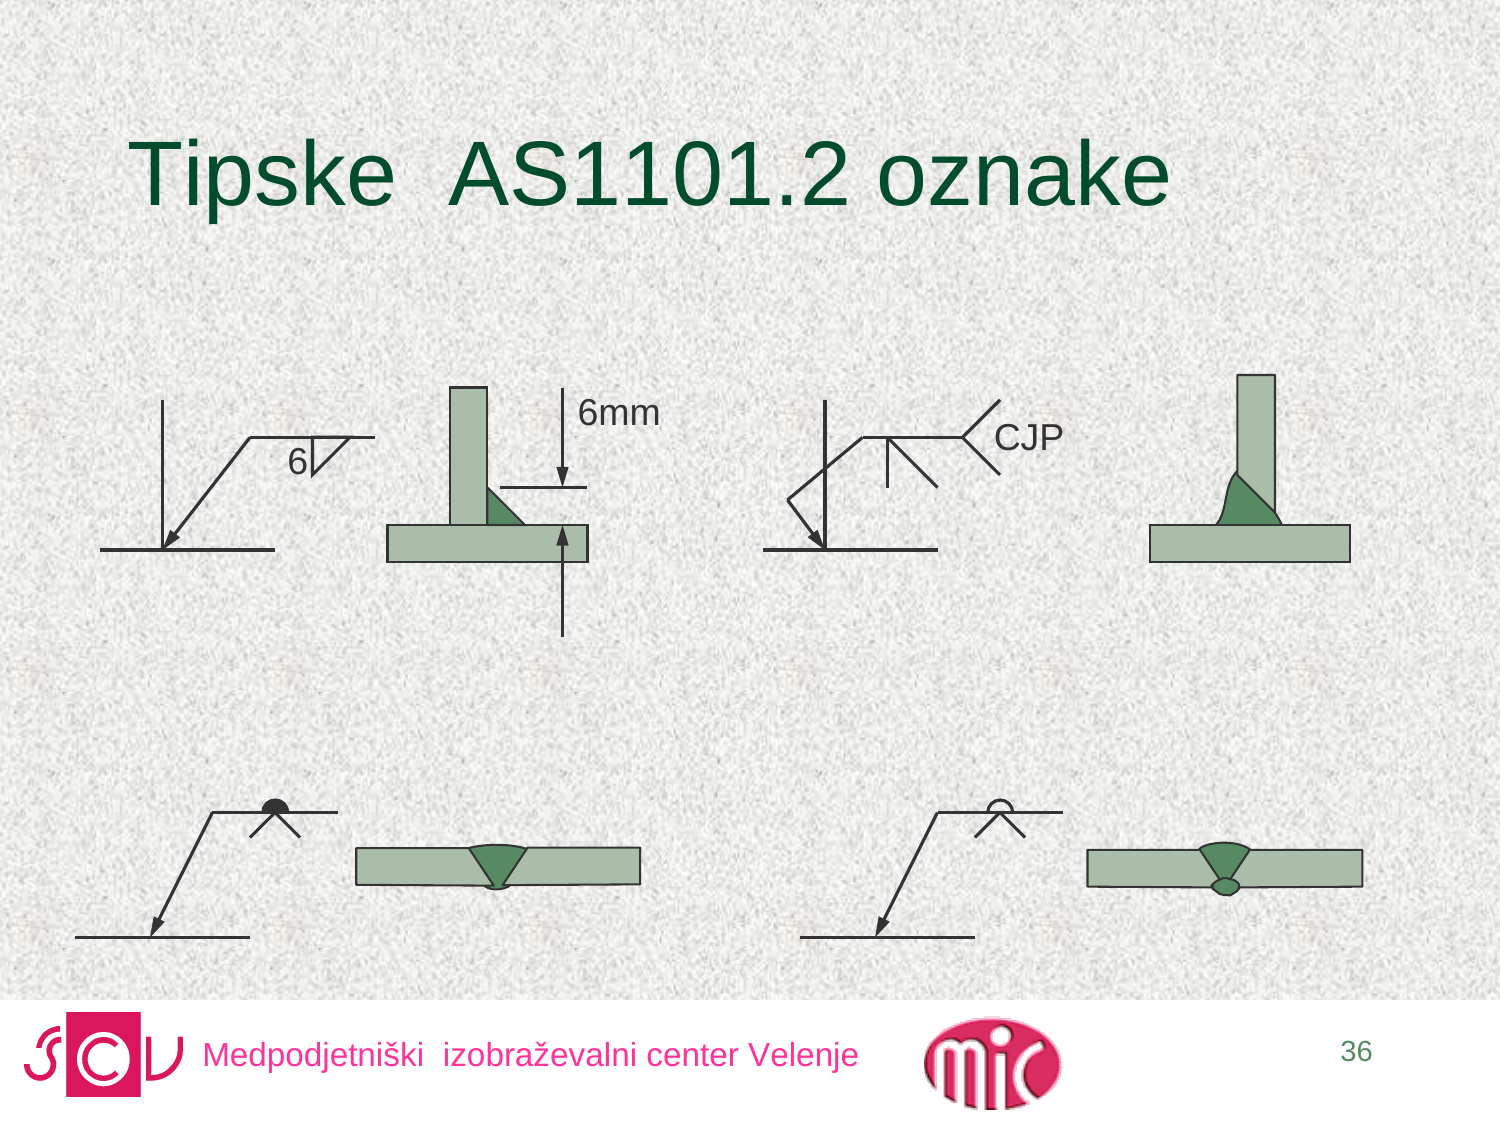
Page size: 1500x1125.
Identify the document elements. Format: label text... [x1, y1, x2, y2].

text_box CJP [993, 412, 1065, 458]
picture [0, 0, 1500, 999]
text_box [563, 524, 588, 563]
text_box [1149, 375, 1350, 563]
picture [24, 1012, 183, 1097]
picture [924, 1012, 1063, 1110]
text_box [356, 844, 641, 890]
text_box [1087, 842, 1363, 896]
text_box <number> [1074, 1025, 1388, 1101]
text_box [387, 387, 562, 563]
text_box 6mm [577, 387, 662, 433]
text_box 6 [287, 437, 309, 483]
text_box [262, 800, 288, 814]
title Tipske AS1101.2 oznake [112, 74, 1388, 263]
